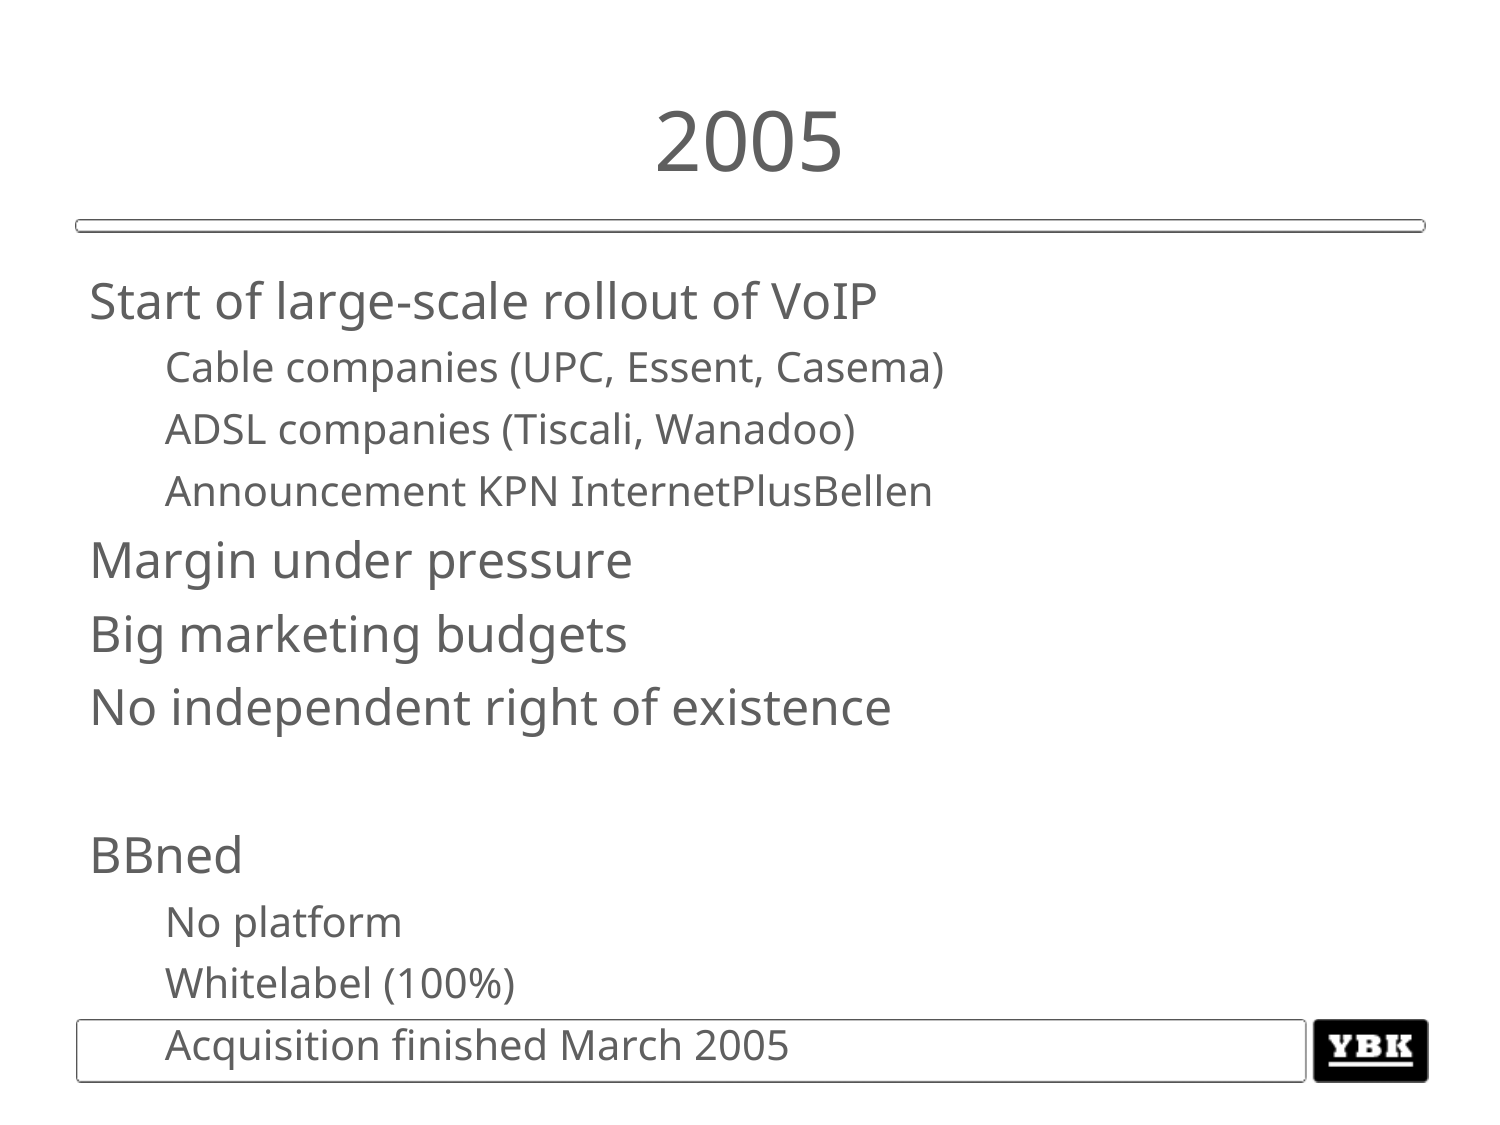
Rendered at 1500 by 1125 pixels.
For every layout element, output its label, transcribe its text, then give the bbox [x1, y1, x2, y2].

title 2005 [75, 45, 1426, 233]
picture [76, 1019, 1429, 1083]
list Start of large-scale rollout of VoIP Cable companies (UPC, Essent, Casema) ADSL companies (Tiscali, Wanadoo) Announcement KPN InternetPlusBellen Margin under pressure Big marketing budgets No independent right of existence BBned No platform Whitelabel (100%) Acquisition finished March 2005 [75, 262, 1426, 1006]
